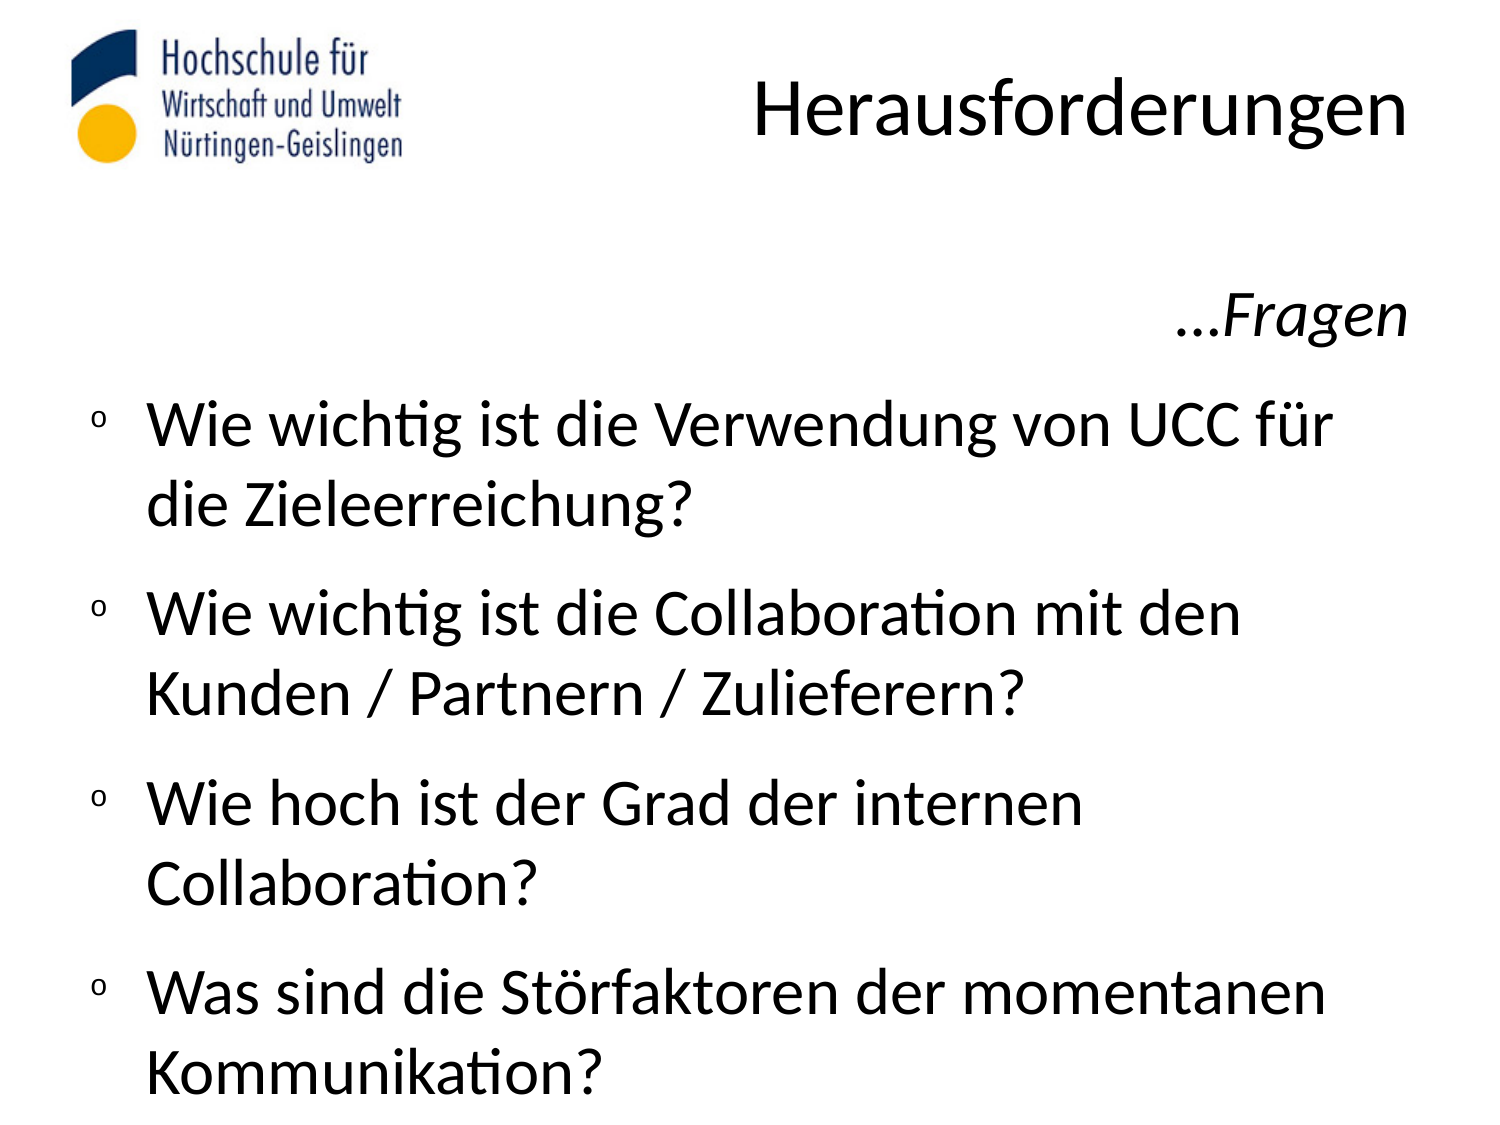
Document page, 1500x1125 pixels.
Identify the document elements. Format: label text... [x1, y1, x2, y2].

list …Fragen Wie wichtig ist die Verwendung von UCC für die Zieleerreichung? Wie wichtig ist die Collaboration mit den Kunden / Partnern / Zulieferern? Wie hoch ist der Grad der internen Collaboration? Was sind die Störfaktoren der momentanen Kommunikation? [75, 262, 1425, 1005]
picture [3, 19, 472, 176]
title Herausforderungen [75, 45, 1425, 233]
